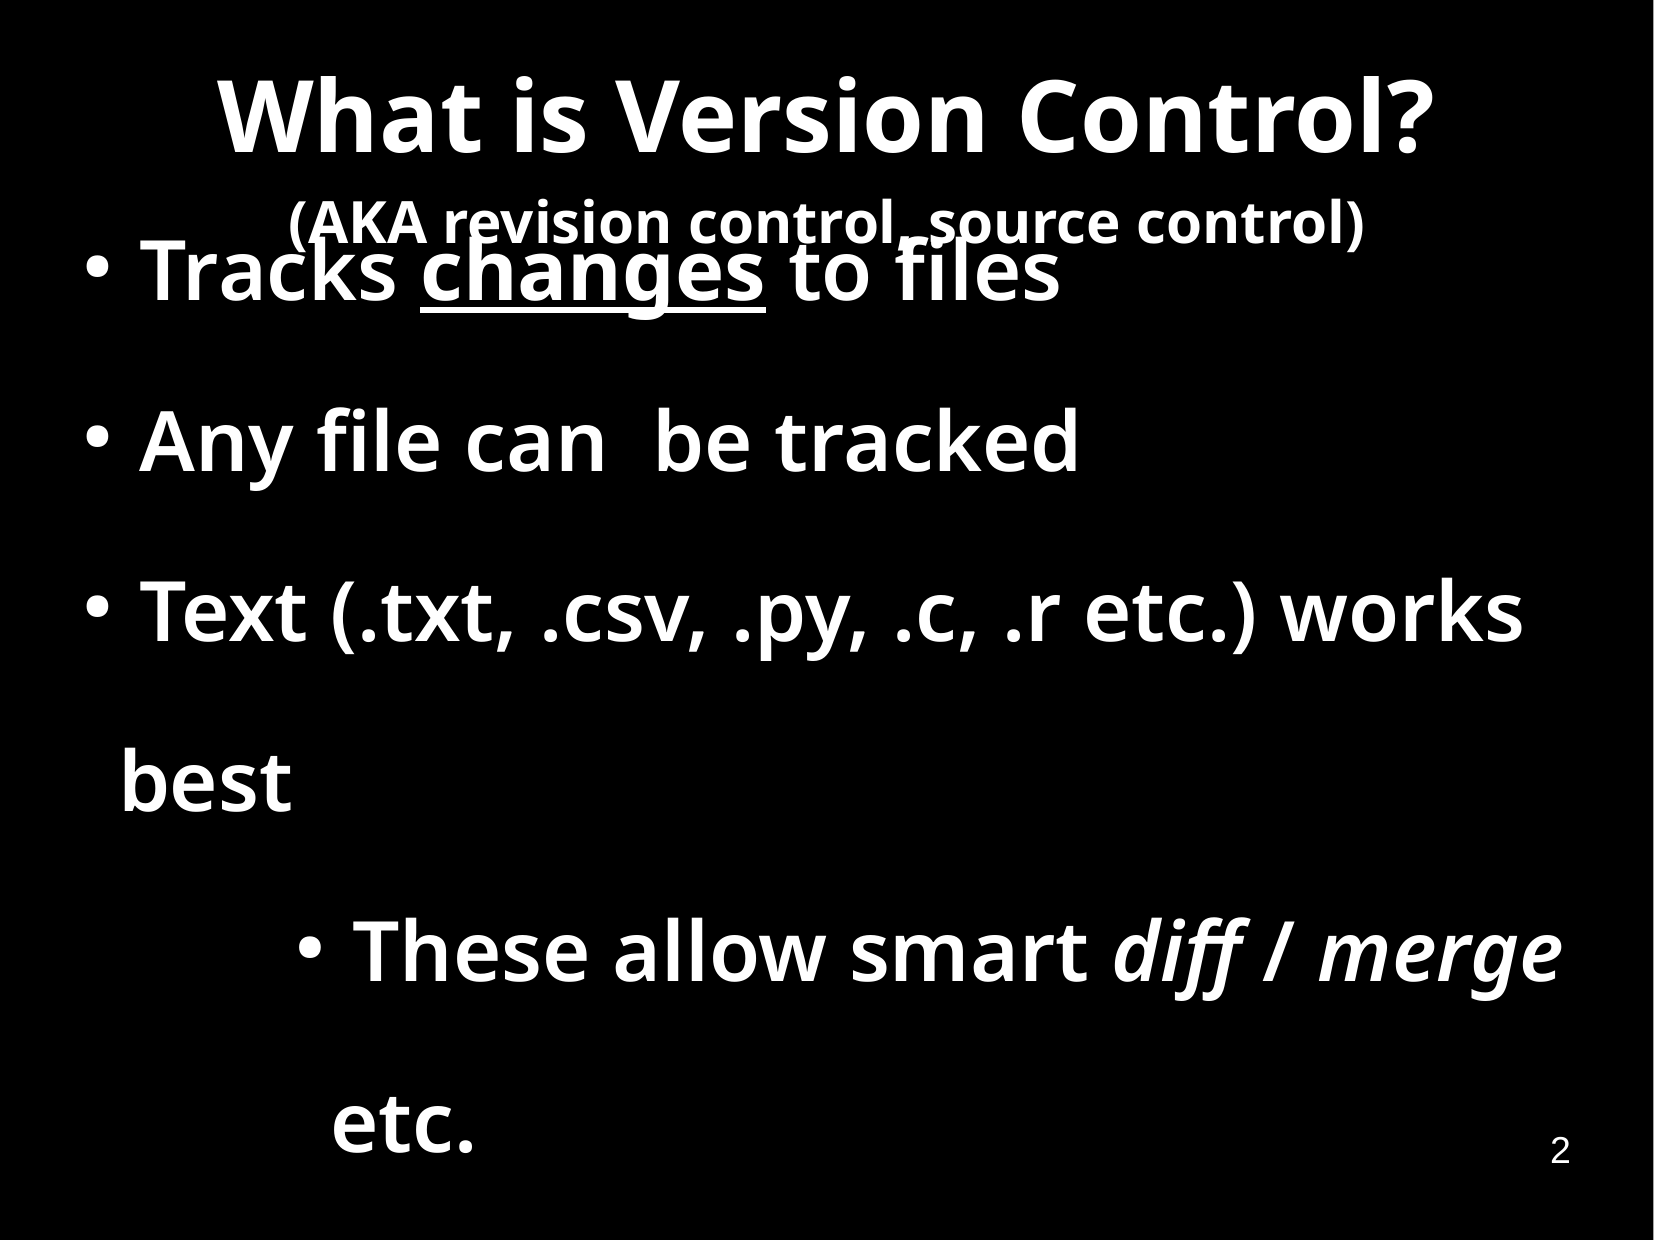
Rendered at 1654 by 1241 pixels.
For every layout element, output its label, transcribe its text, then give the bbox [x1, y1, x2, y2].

text_box 2 [1535, 1122, 1586, 1179]
subtitle Tracks changes to files Any file can be tracked Text (.txt, .csv, .py, .c, .r etc.) works best These allow smart diff / merge etc. [82, 164, 1571, 1241]
title What is Version Control? (AKA revision control, source control) [82, 49, 1571, 164]
